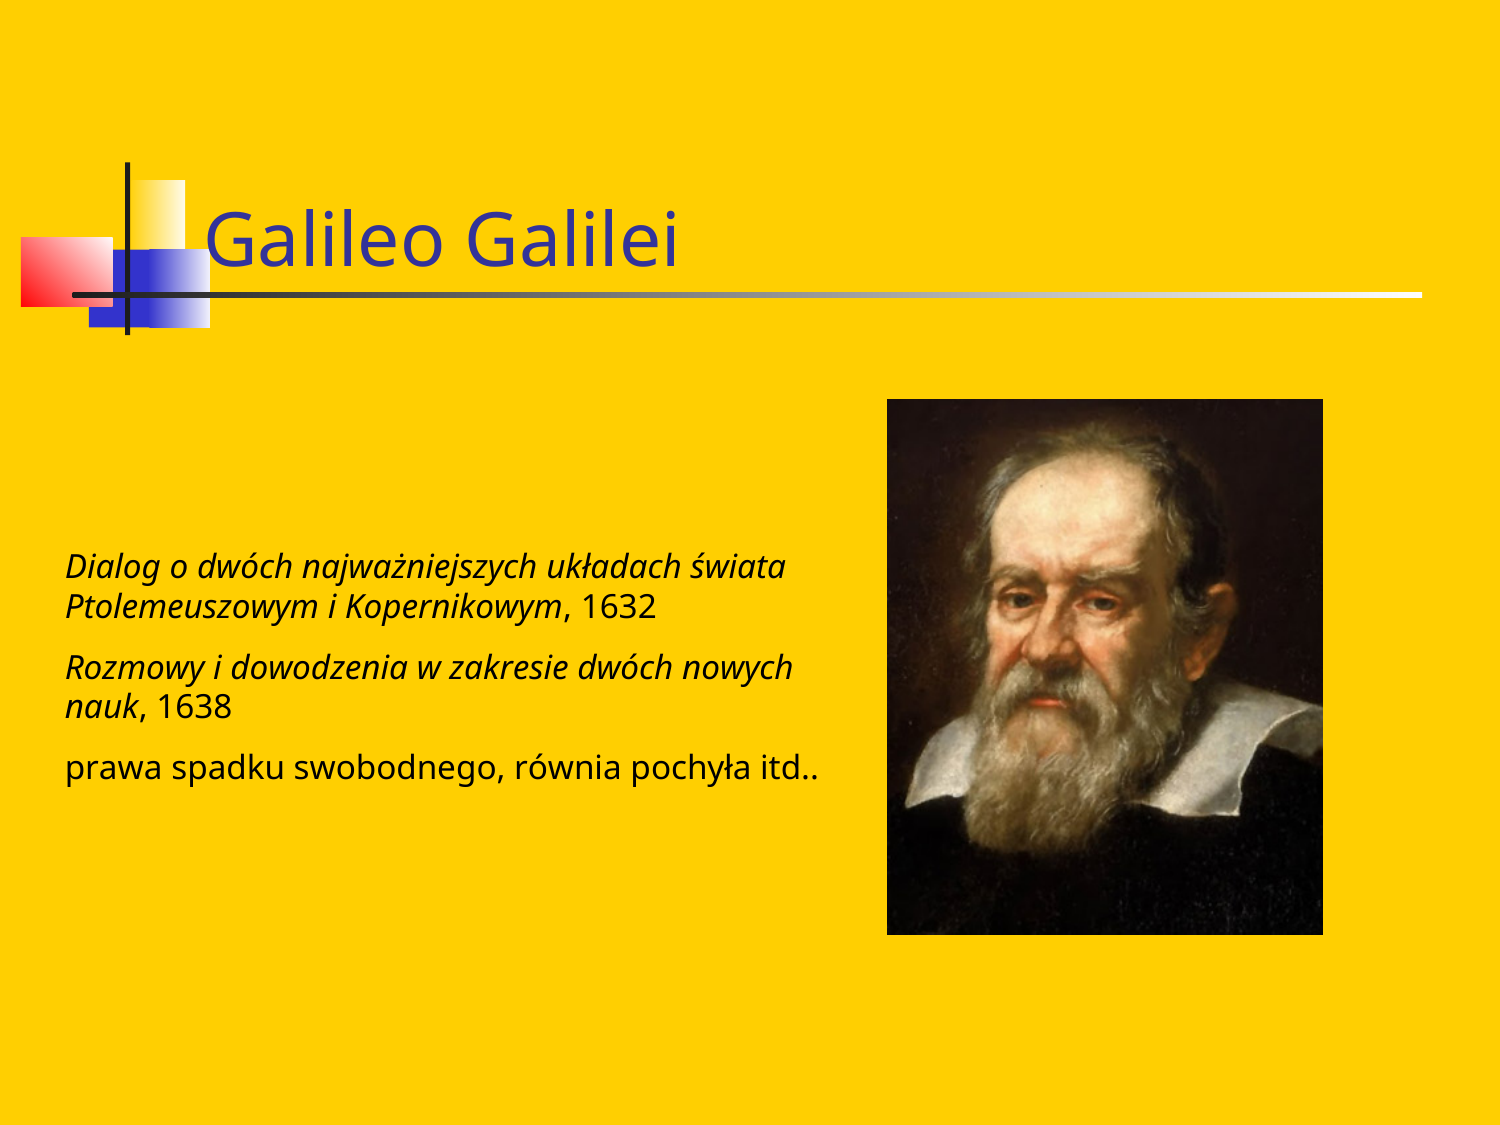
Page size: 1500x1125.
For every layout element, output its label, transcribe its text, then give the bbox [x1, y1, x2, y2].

title Galileo Galilei [188, 101, 1468, 289]
picture [887, 399, 1323, 935]
text_box Dialog o dwóch najważniejszych układach świata Ptolemeuszowym i Kopernikowym, 1632 Rozmowy i dowodzenia w zakresie dwóch nowych nauk, 1638 prawa spadku swobodnego, równia pochyła itd.. [49, 537, 838, 795]
